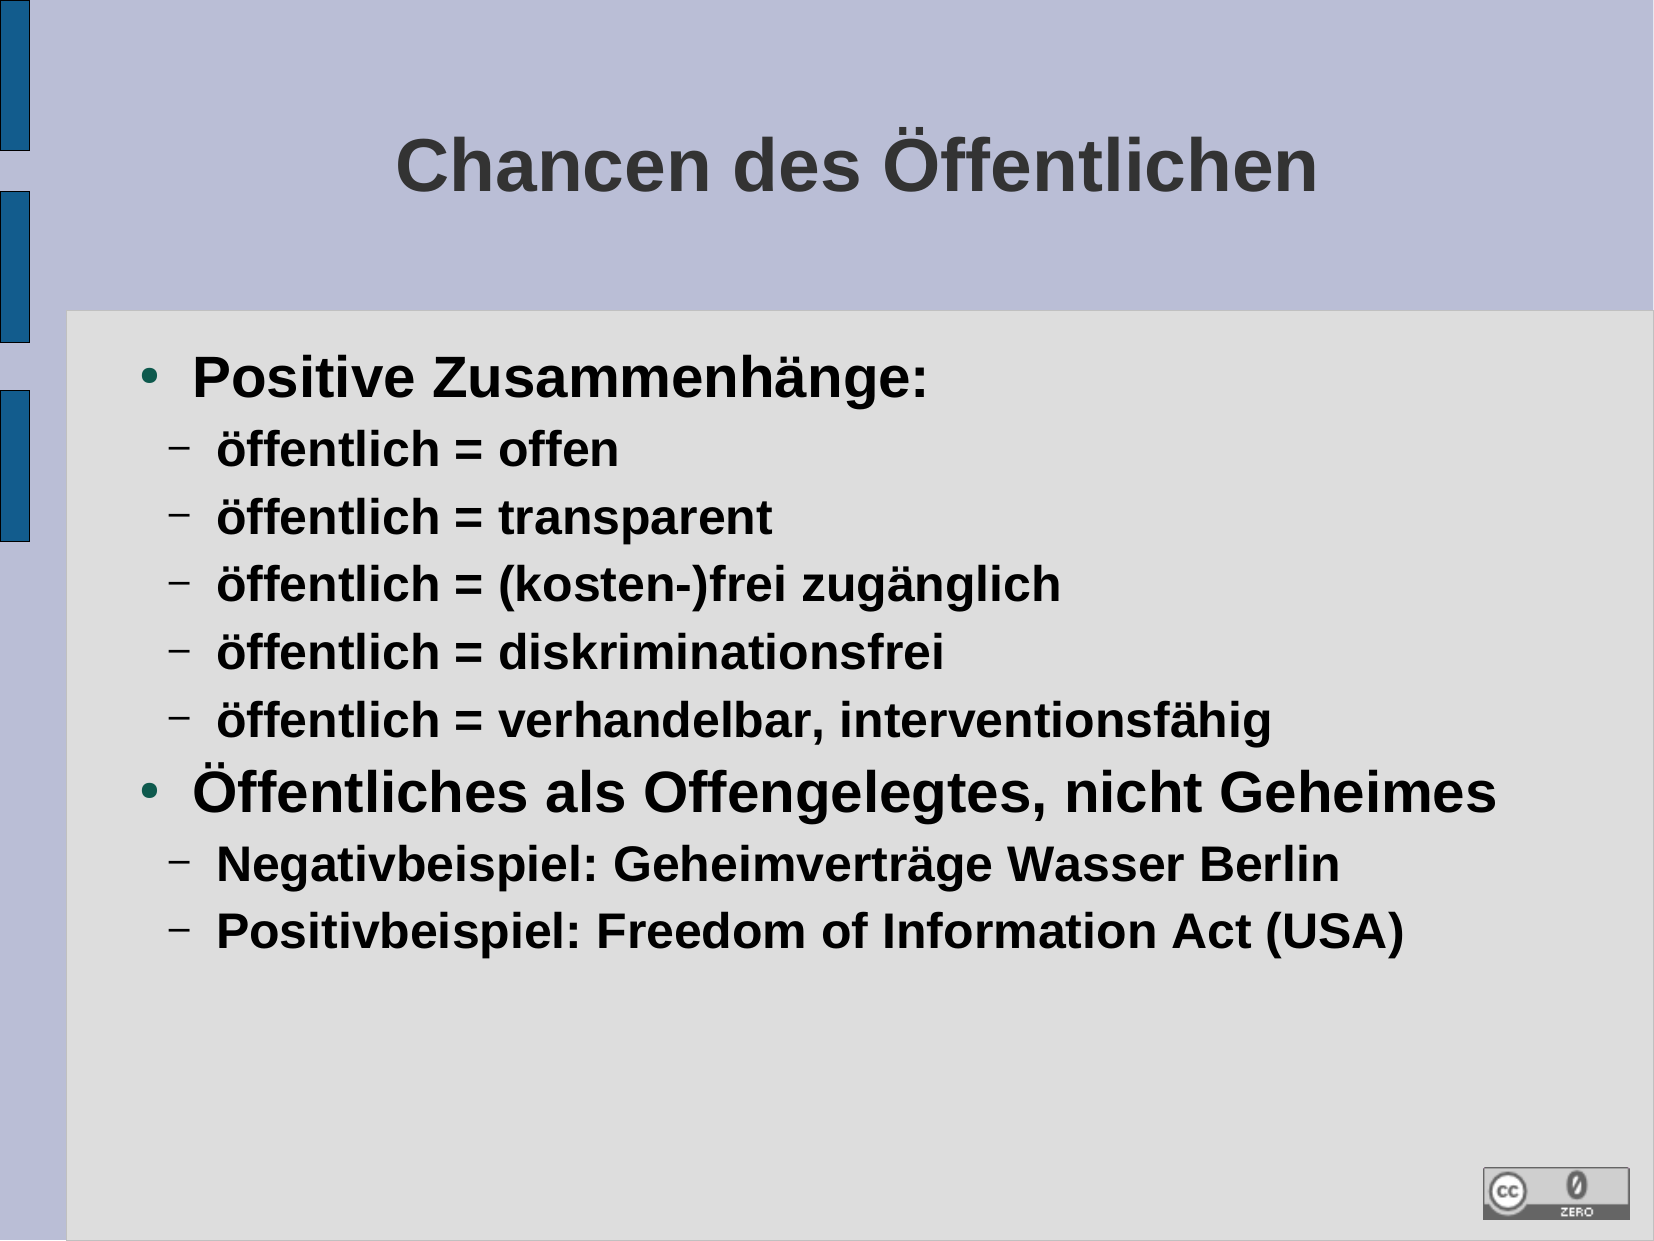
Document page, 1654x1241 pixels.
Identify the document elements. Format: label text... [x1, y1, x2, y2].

picture [1483, 1167, 1630, 1220]
title Chancen des Öffentlichen [121, 68, 1595, 262]
list Positive Zusammenhänge: öffentlich = offen öffentlich = transparent öffentlich = (kosten-)frei zugänglich öffentlich = diskriminationsfrei öffentlich = verhandelbar, interventionsfähig Öffentliches als Offengelegtes, nicht Geheimes Negativbeispiel: Geheimverträge Wasser Berlin Positivbeispiel: Freedom of Information Act (USA) [121, 344, 1595, 1137]
